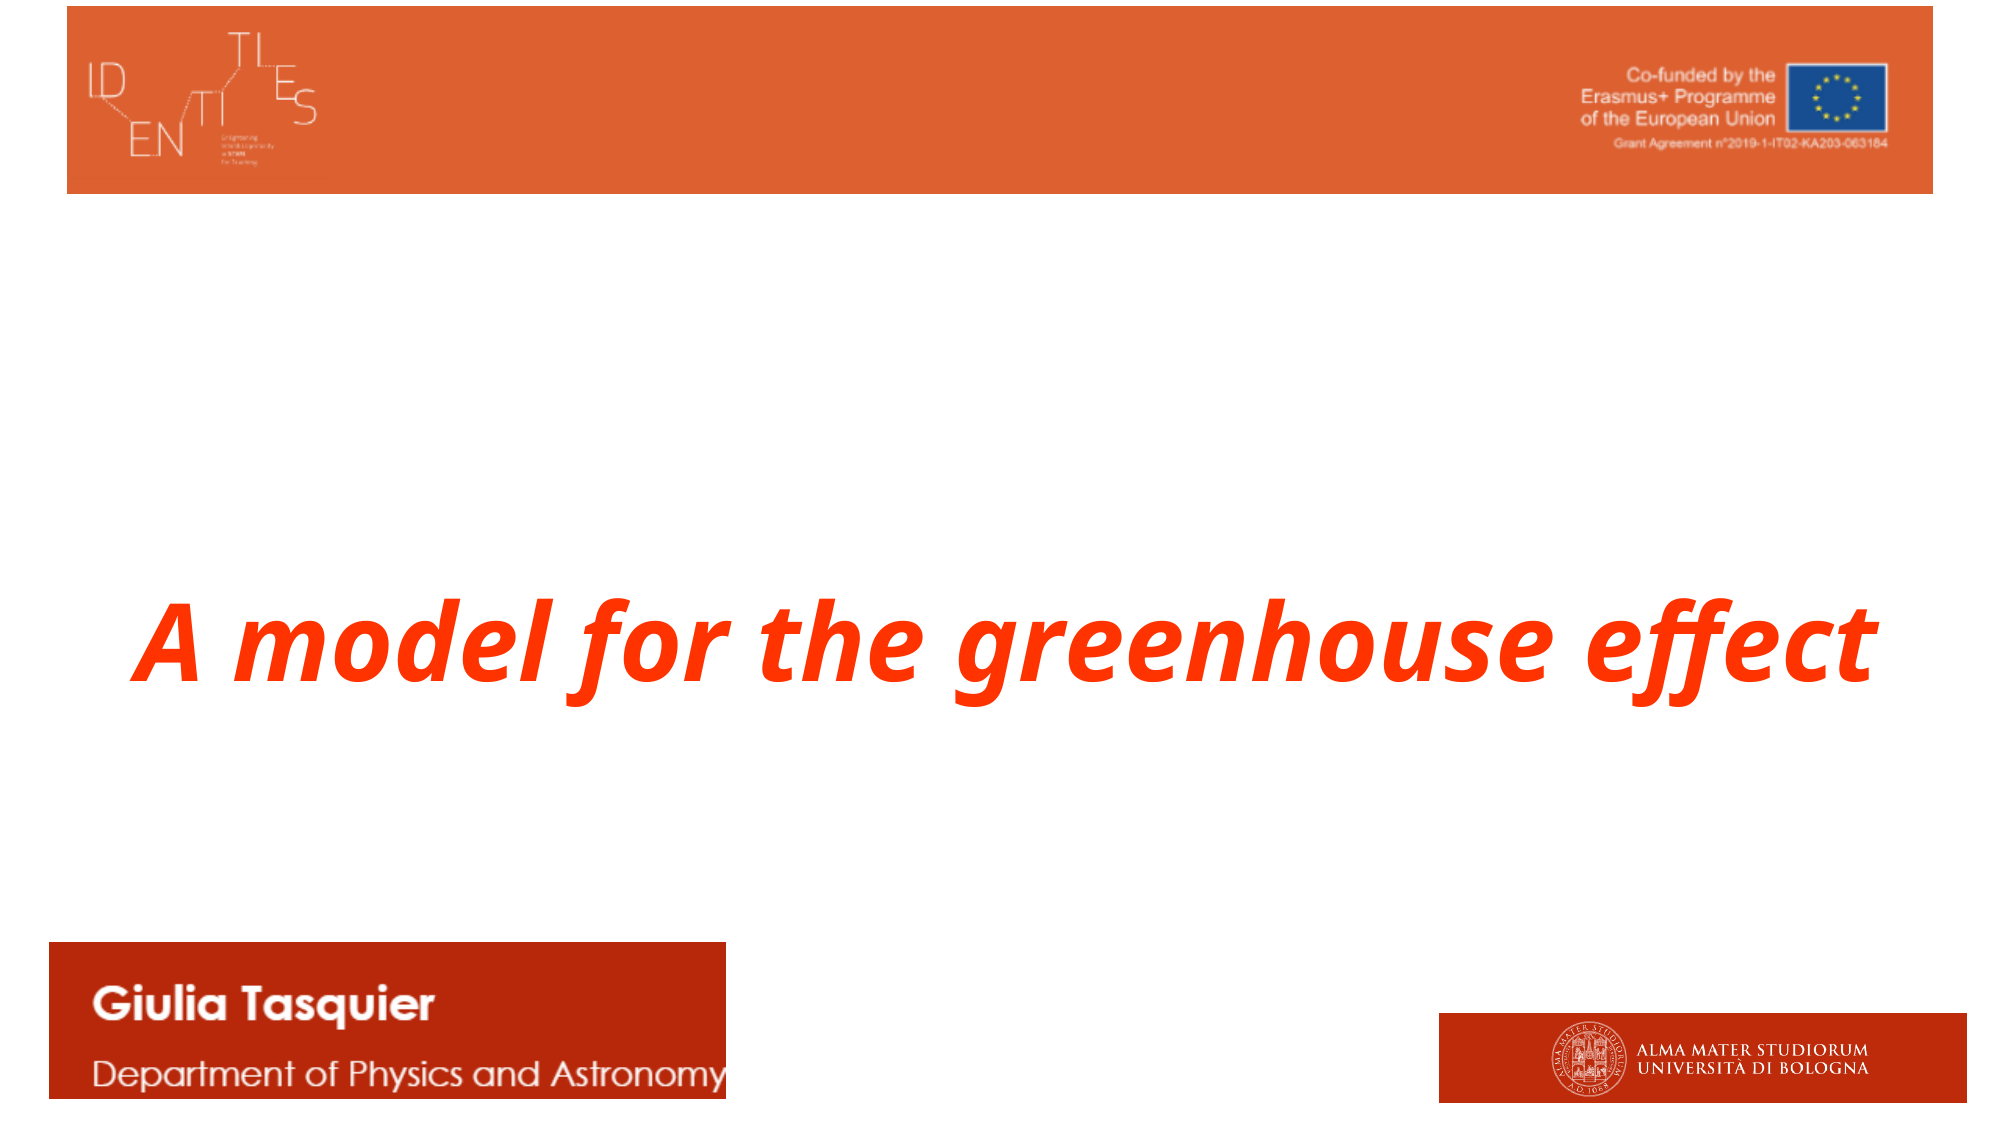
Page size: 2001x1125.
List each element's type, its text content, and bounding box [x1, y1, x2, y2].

list A model for the greenhouse effect [86, 484, 1930, 1076]
picture [67, 6, 1933, 195]
picture [49, 942, 726, 1100]
